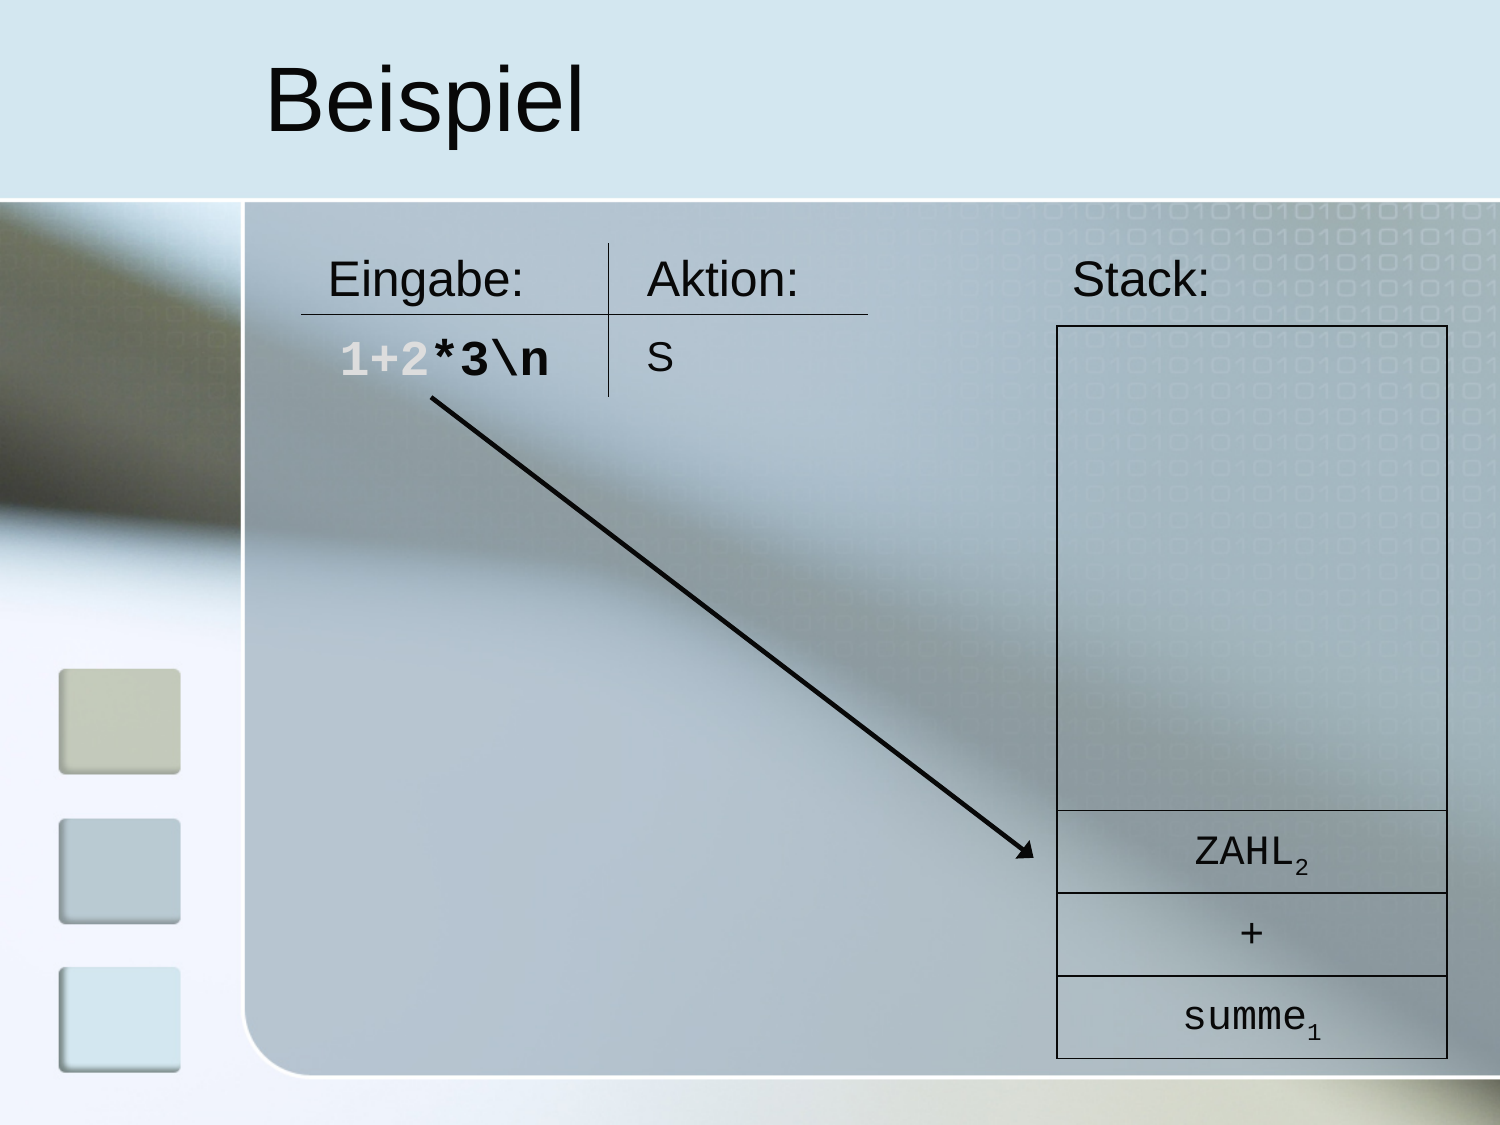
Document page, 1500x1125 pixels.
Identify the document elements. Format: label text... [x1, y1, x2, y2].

text_box summe1 [1056, 987, 1447, 1056]
text_box Eingabe: [312, 243, 550, 314]
text_box 1+2*3\n [324, 326, 585, 399]
picture [0, 0, 1500, 1125]
text_box Stack: [1057, 243, 1459, 315]
text_box S [631, 326, 691, 389]
text_box ZAHL2 [1056, 822, 1447, 891]
text_box Aktion: [632, 243, 822, 314]
text_box + [1056, 904, 1447, 968]
title Beispiel [249, 12, 1461, 188]
